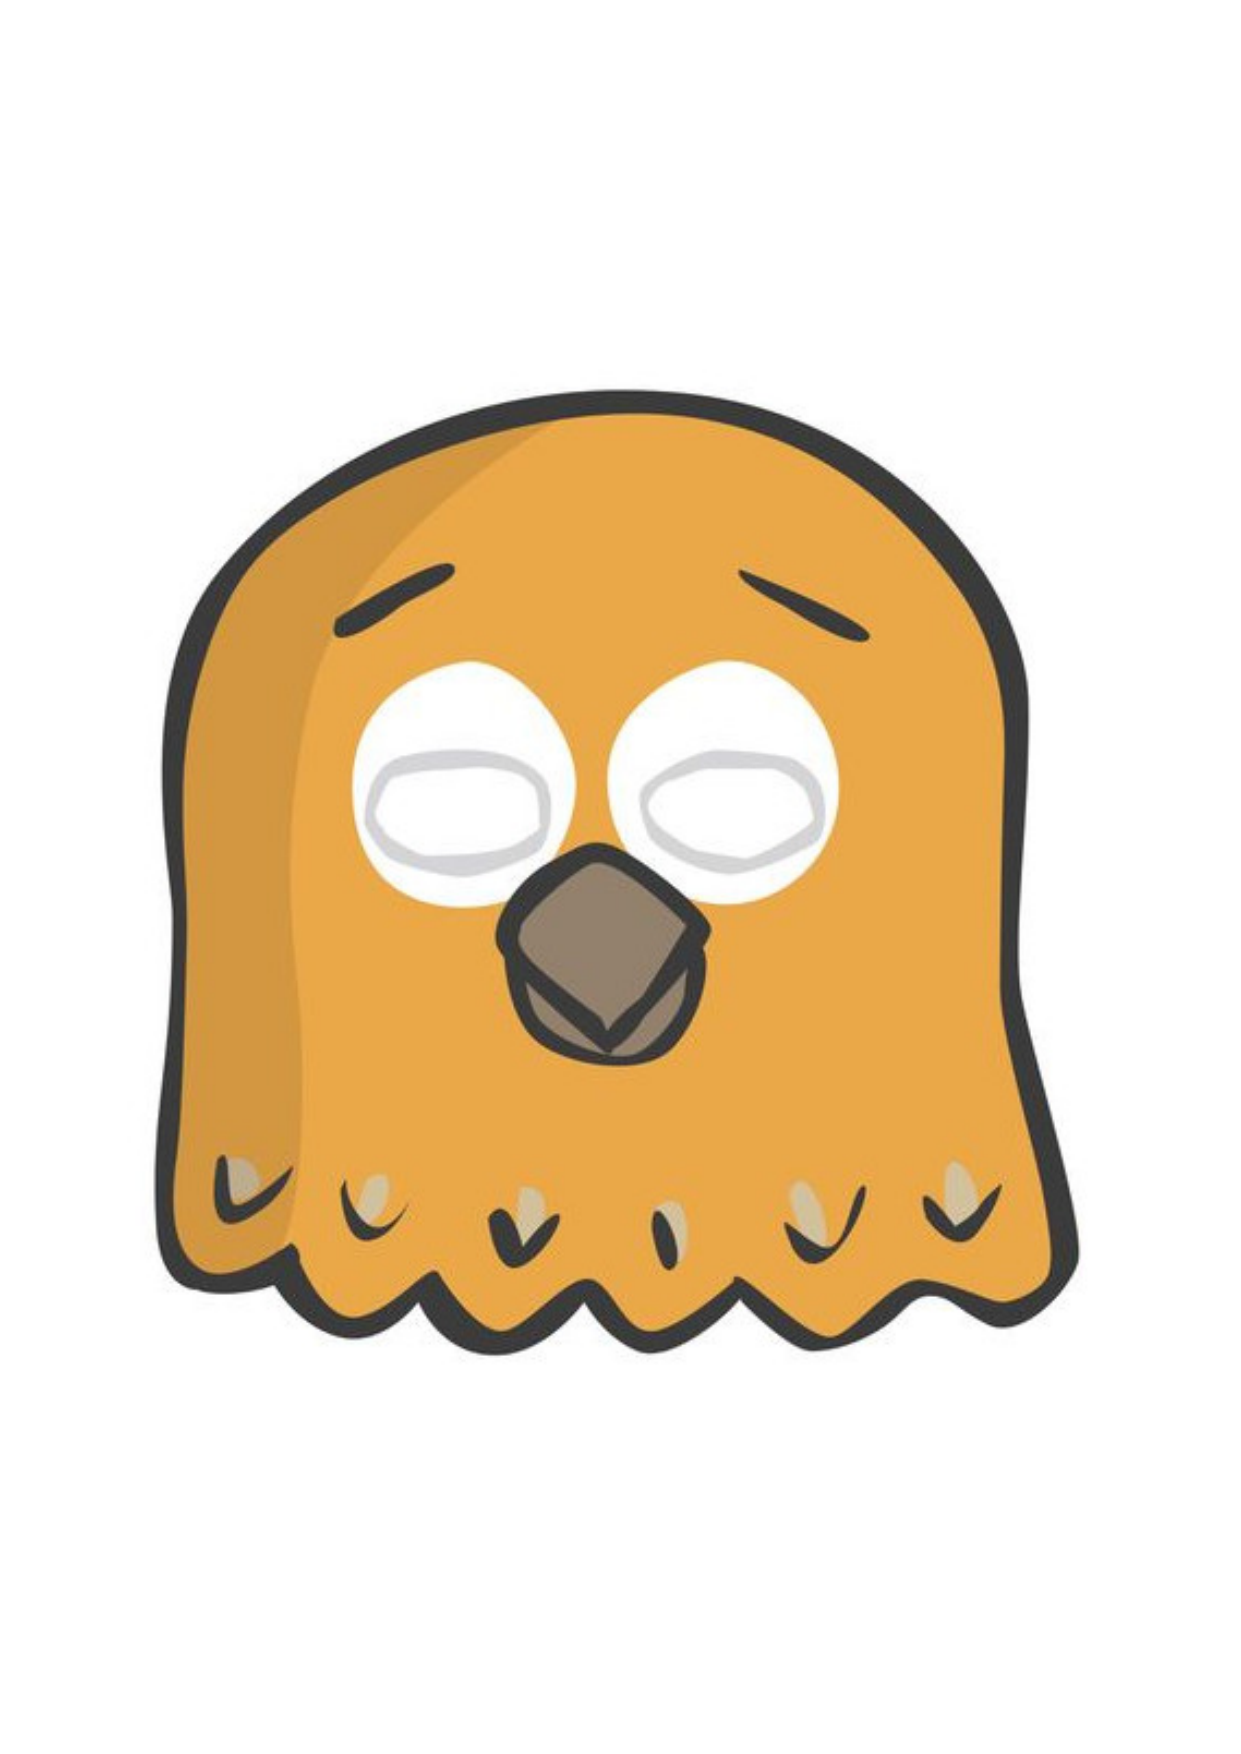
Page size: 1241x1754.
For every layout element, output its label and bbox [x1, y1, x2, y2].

picture [41, 283, 1188, 1454]
